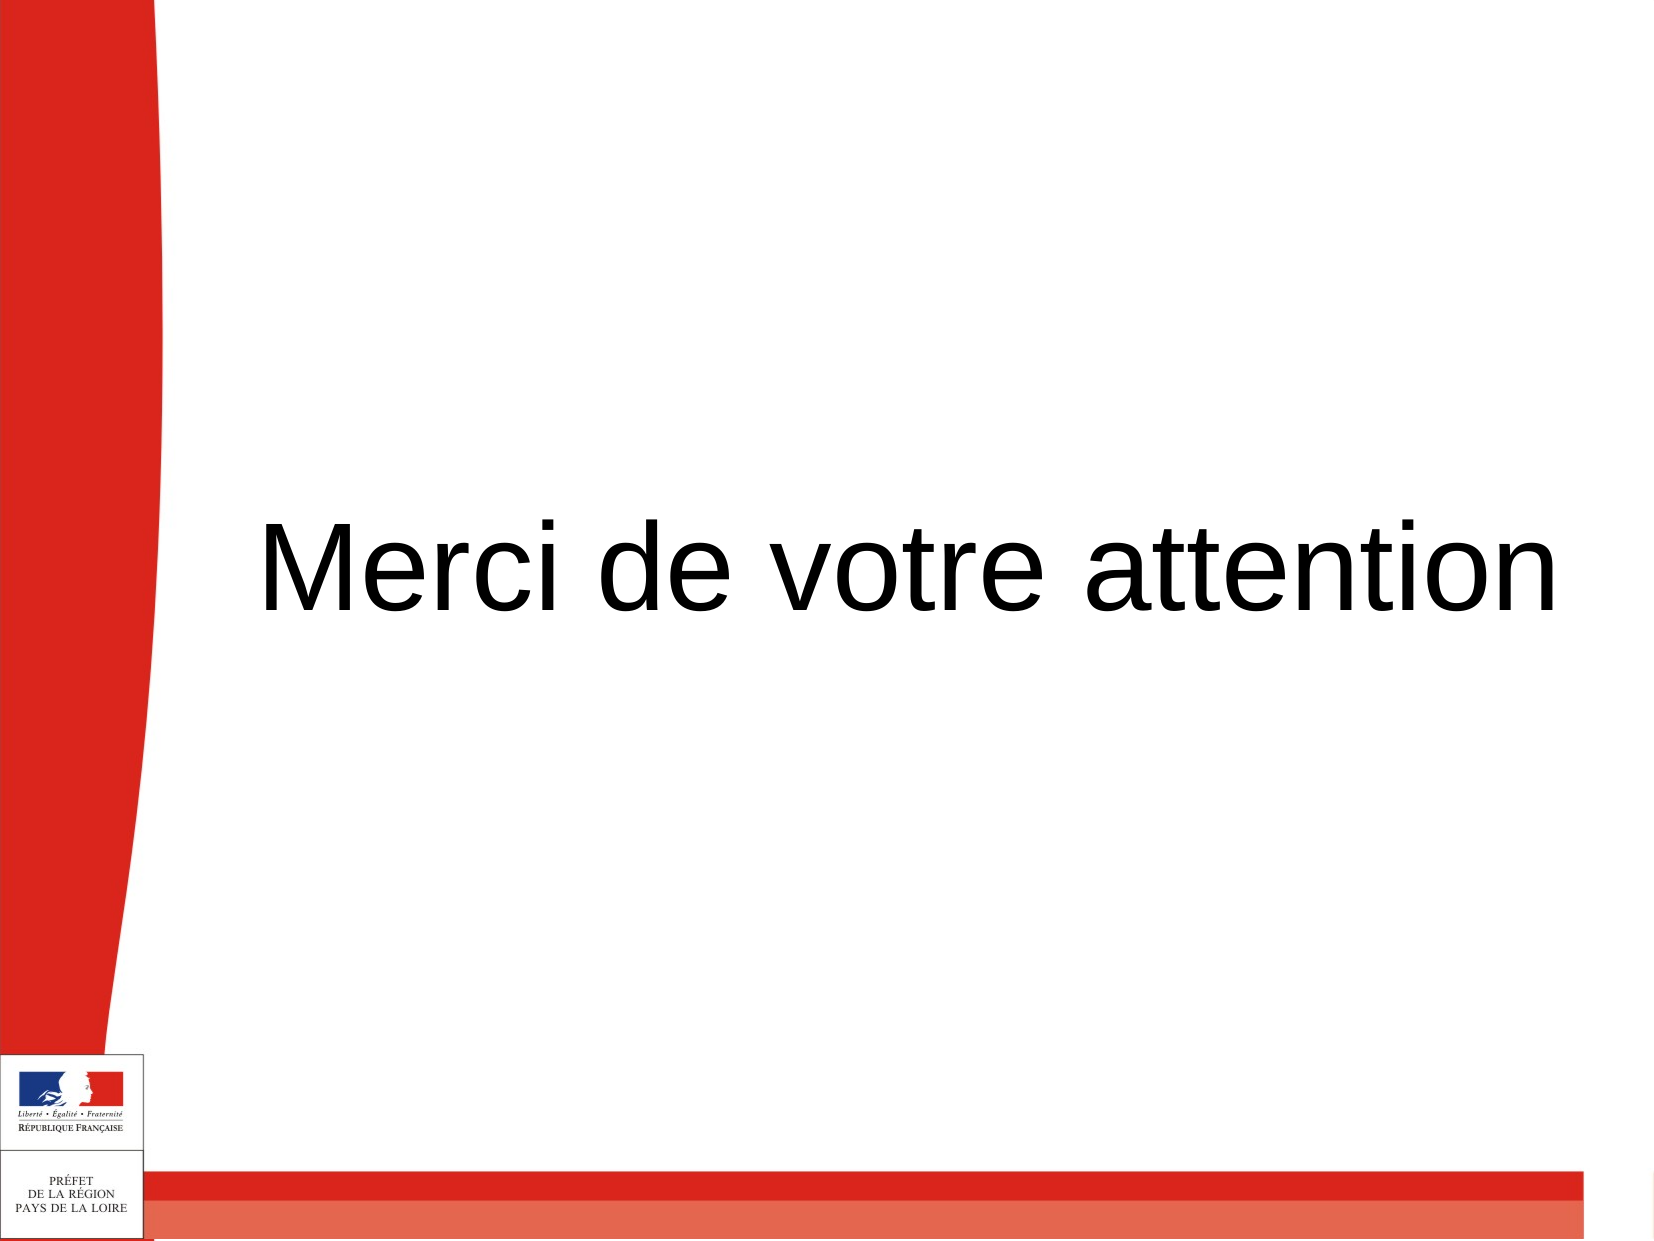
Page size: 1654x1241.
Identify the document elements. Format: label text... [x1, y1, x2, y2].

picture [0, 0, 1654, 1241]
list Merci de votre attention [165, 288, 1654, 1093]
